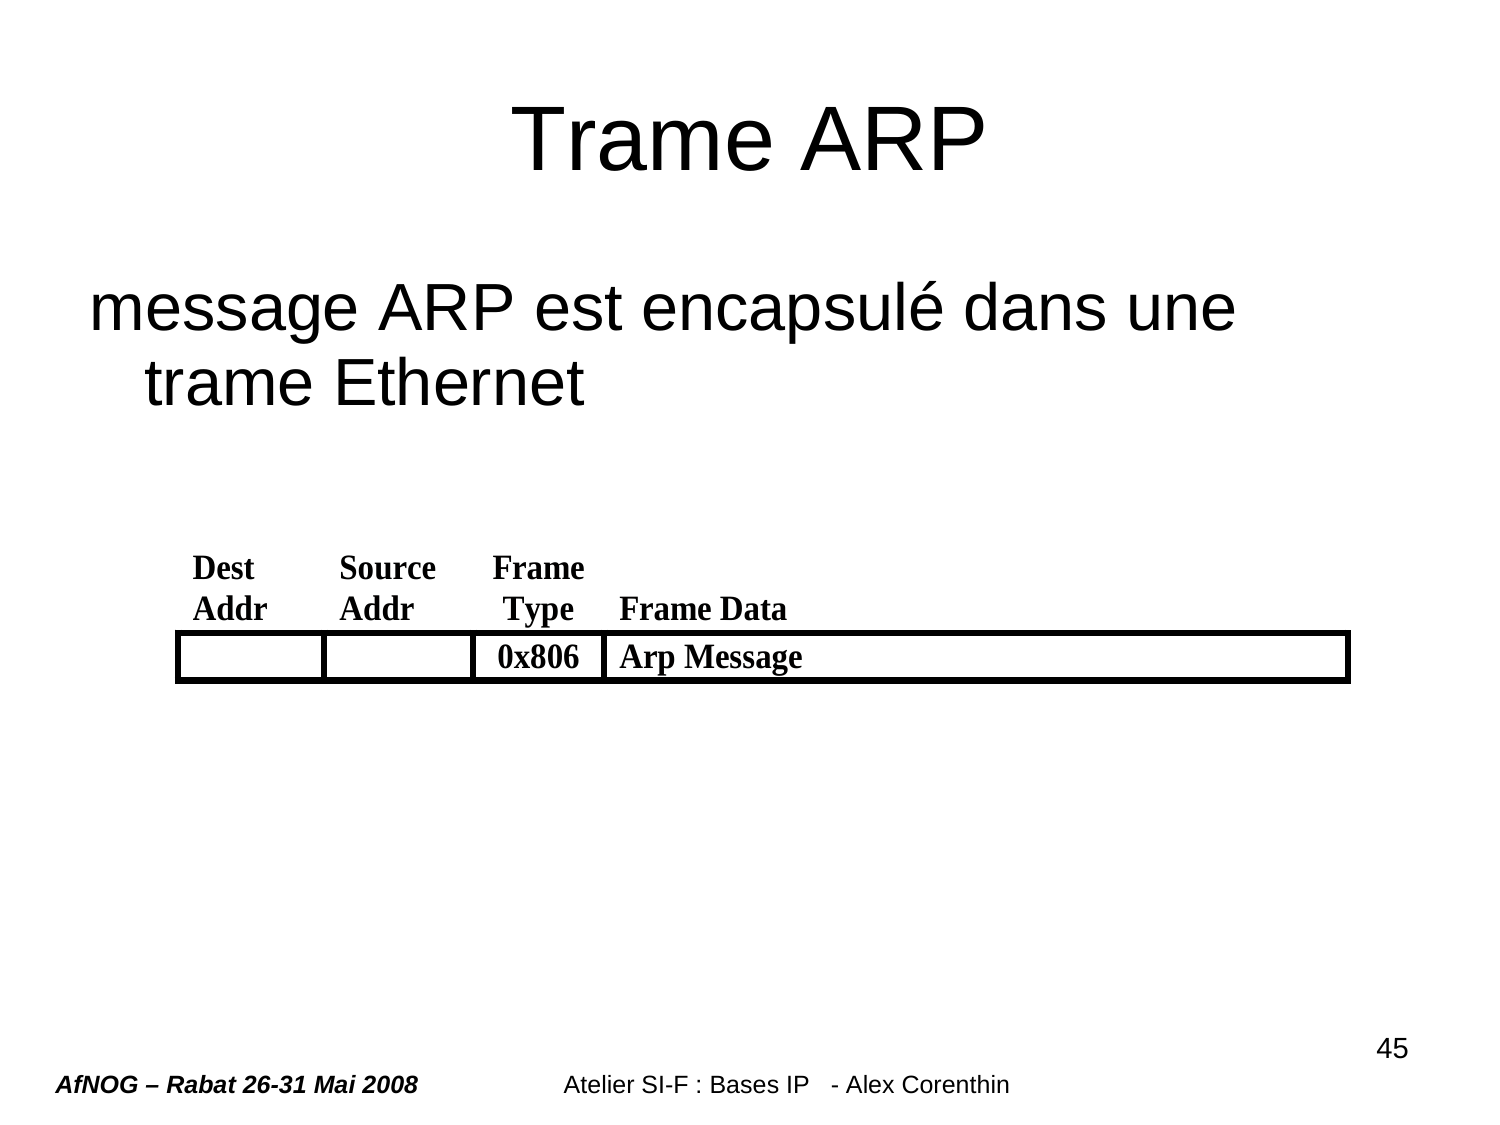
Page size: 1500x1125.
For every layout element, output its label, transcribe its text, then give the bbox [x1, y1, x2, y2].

picture [174, 547, 1397, 726]
list message ARP est encapsulé dans une trame Ethernet [75, 262, 1426, 1006]
title Trame ARP [75, 45, 1426, 233]
